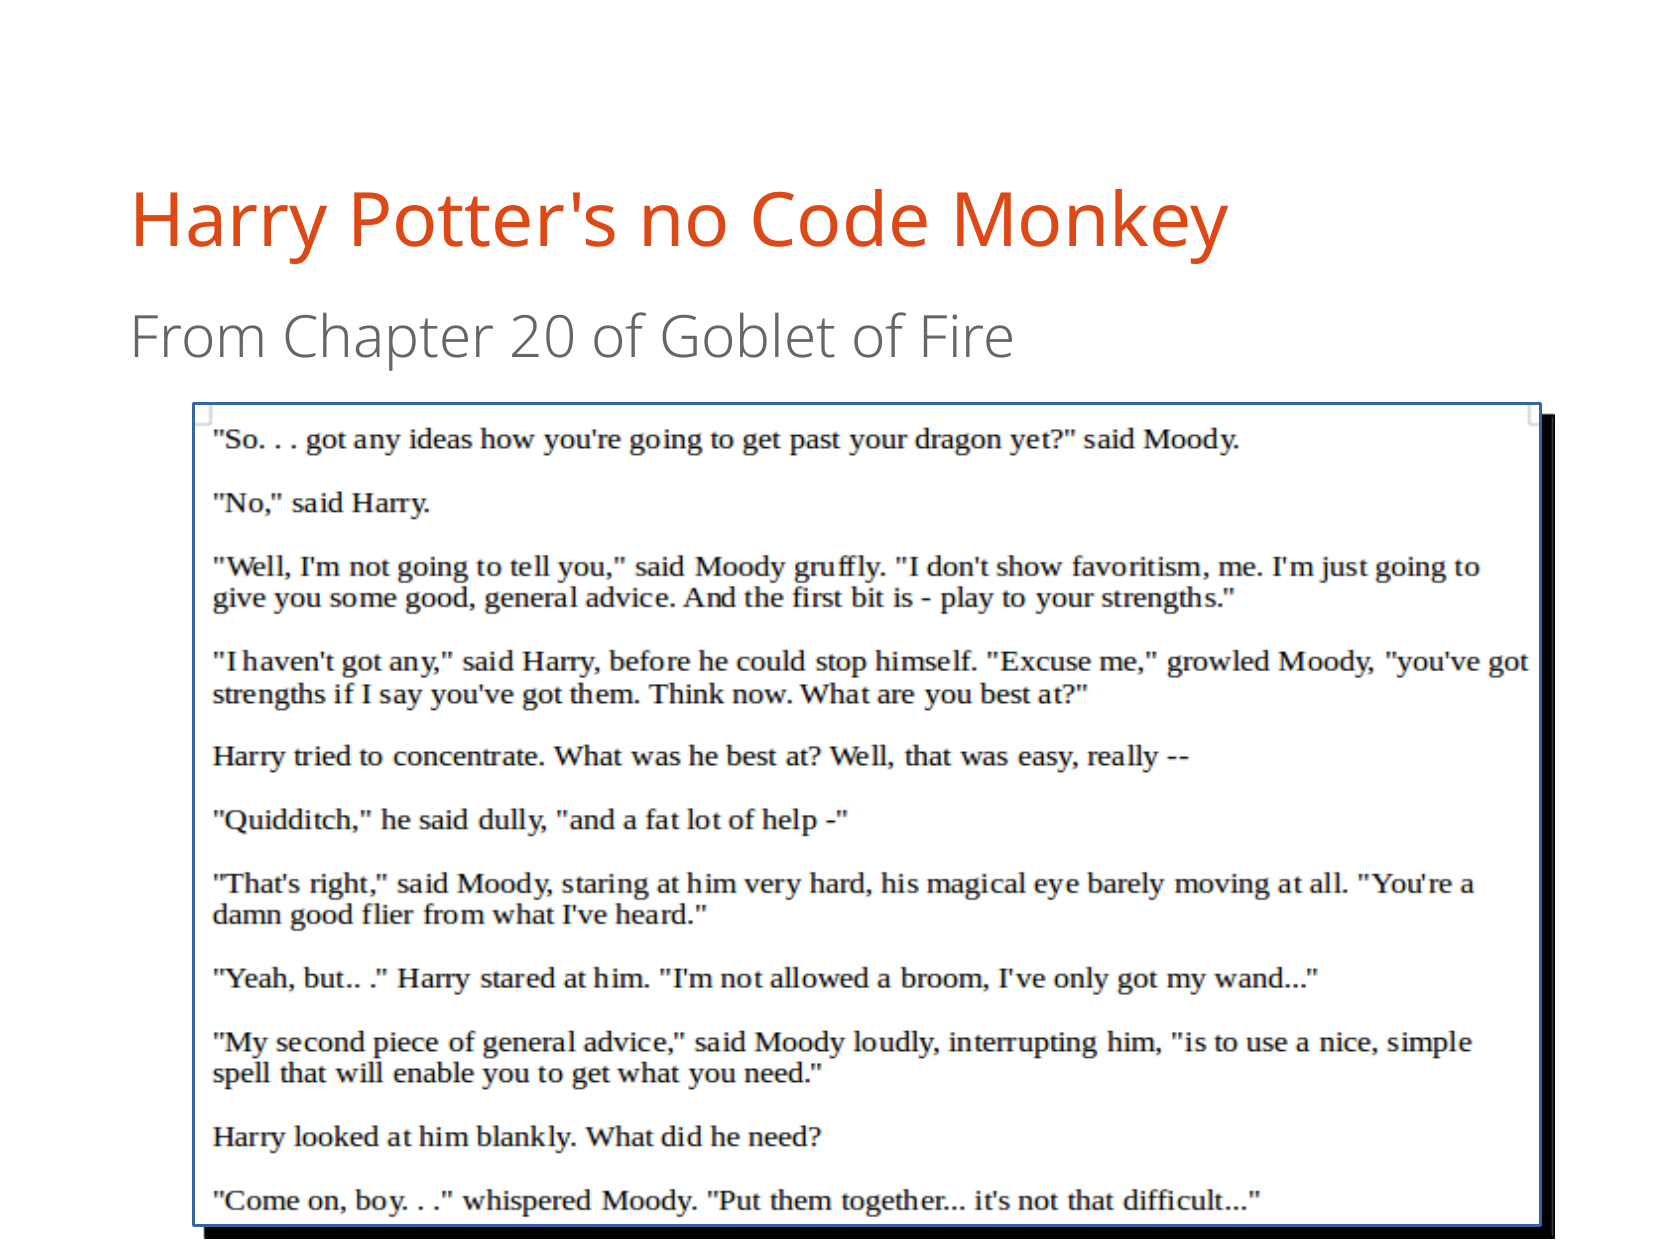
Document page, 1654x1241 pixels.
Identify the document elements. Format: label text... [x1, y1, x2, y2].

picture [195, 405, 1540, 1224]
list From Chapter 20 of Goblet of Fire [129, 295, 1518, 1010]
title Harry Potter's no Code Monkey [129, 153, 1518, 281]
